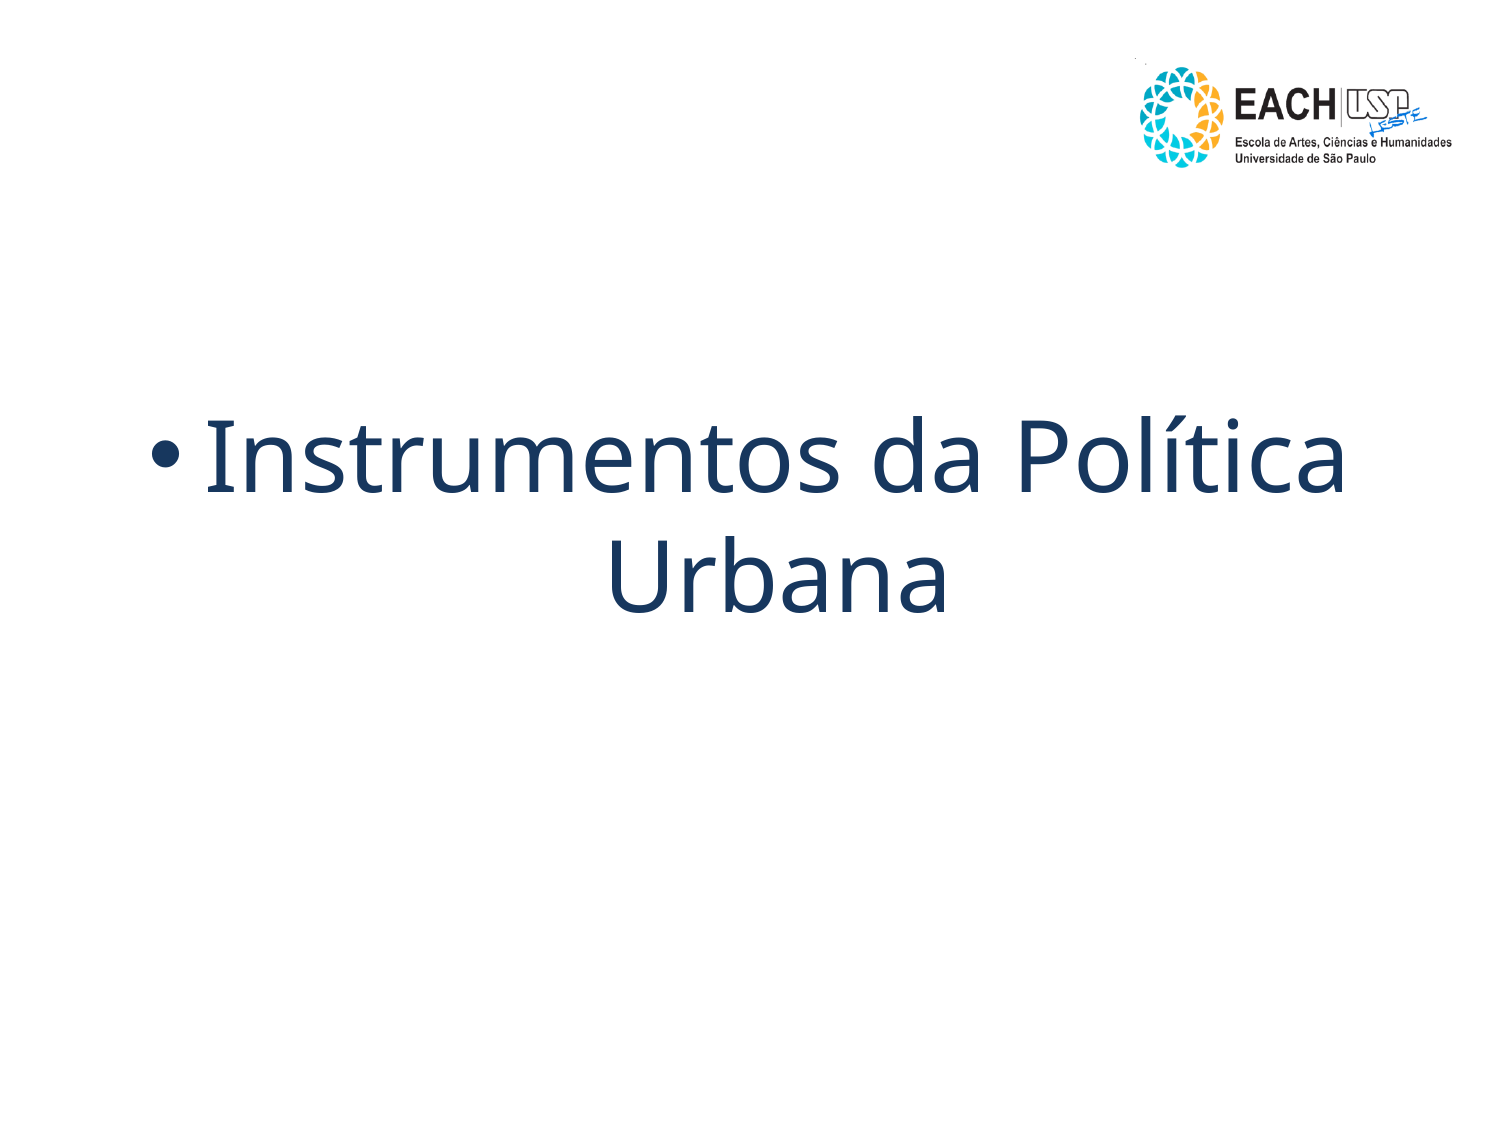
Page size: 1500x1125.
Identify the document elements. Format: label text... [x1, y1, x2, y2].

picture [1134, 54, 1480, 196]
list Instrumentos da Política Urbana [29, 385, 1471, 1083]
